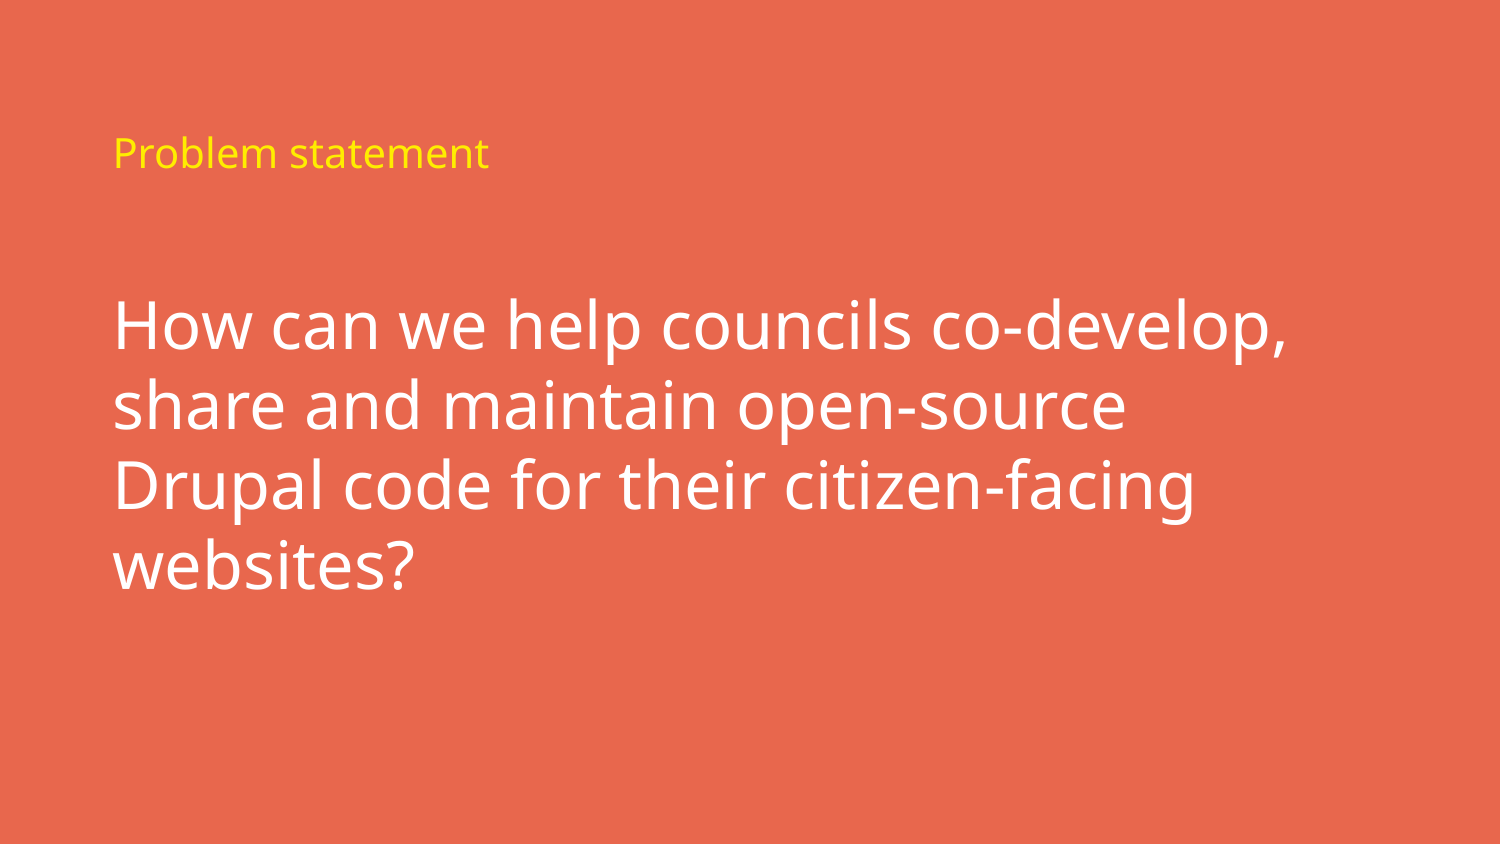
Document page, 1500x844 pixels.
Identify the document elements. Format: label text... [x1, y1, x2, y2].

text_box How can we help councils co-develop, share and maintain open-source Drupal code for their citizen-facing websites? [112, 282, 1336, 754]
text_box Problem statement [112, 127, 1317, 219]
